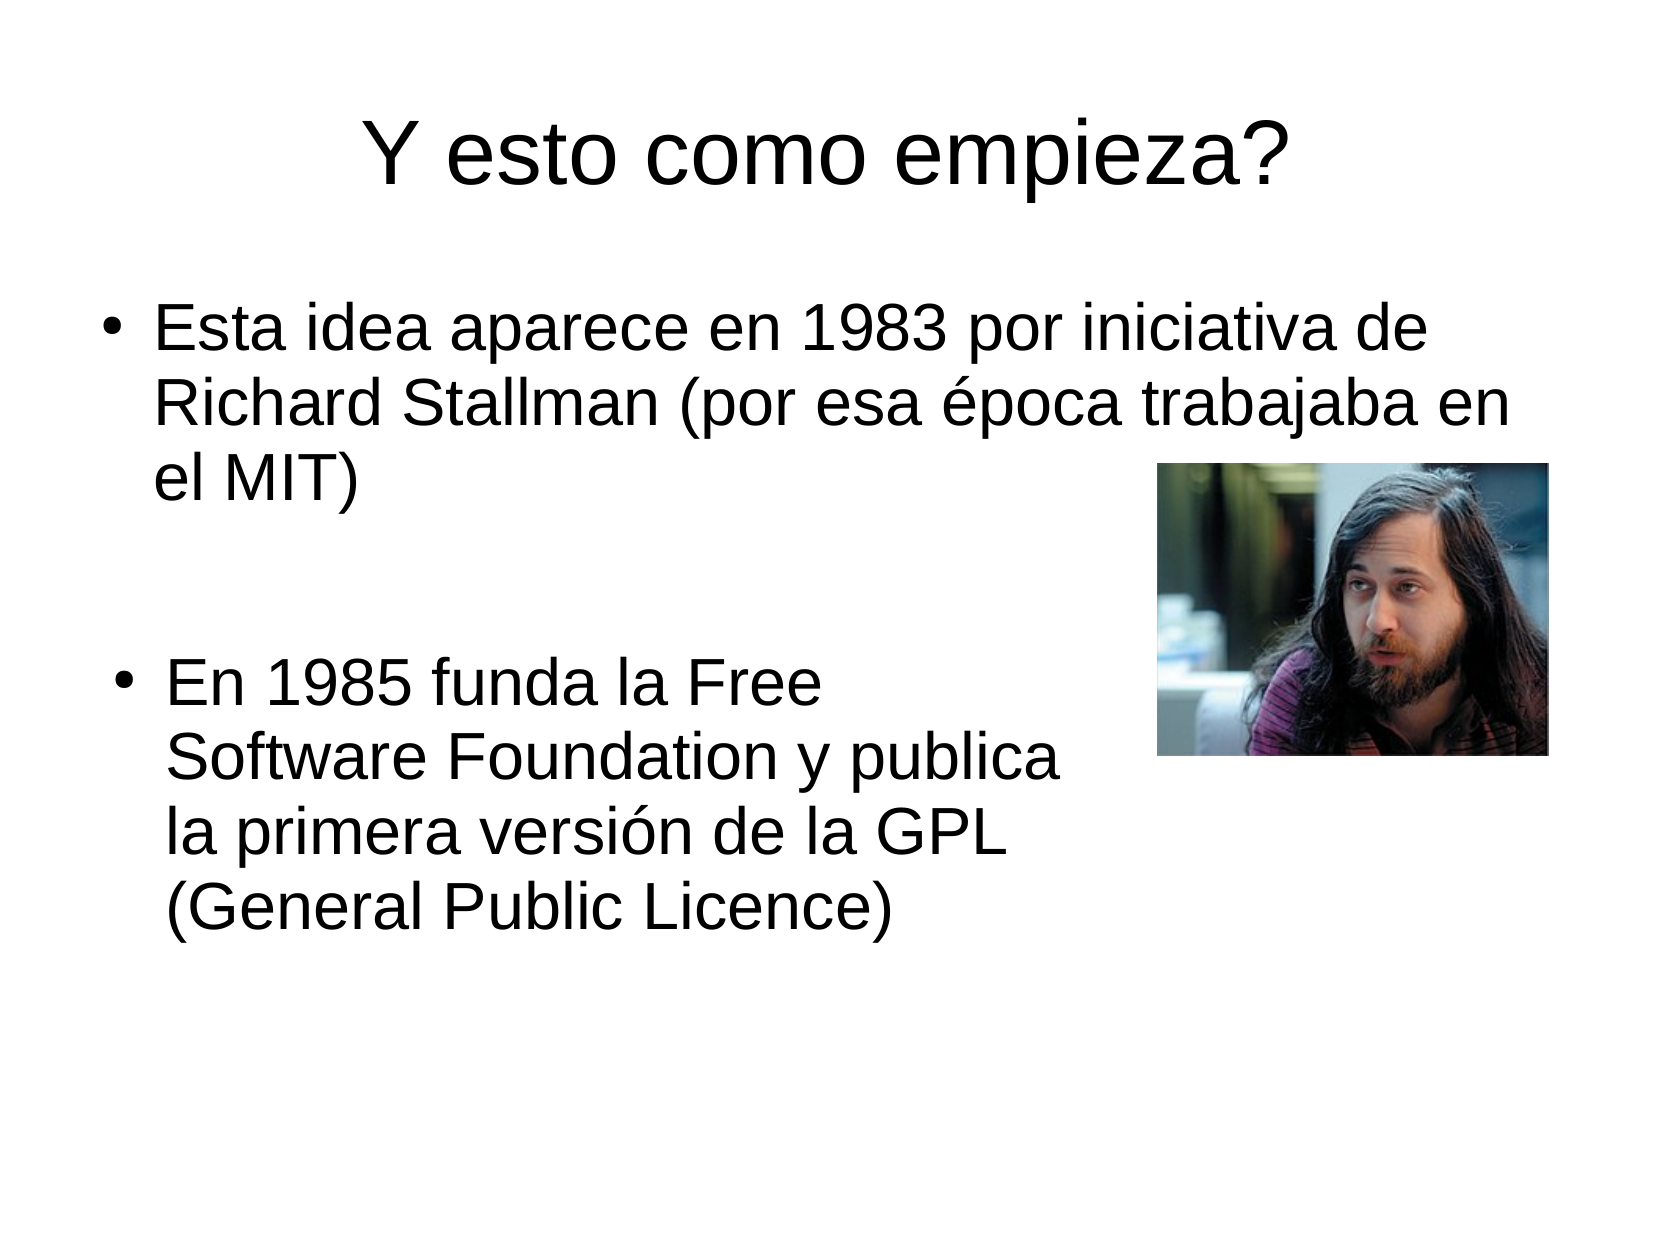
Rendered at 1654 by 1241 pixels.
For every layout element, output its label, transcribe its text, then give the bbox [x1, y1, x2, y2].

picture [1157, 463, 1549, 756]
list En 1985 funda la Free Software Foundation y publica la primera versión de la GPL (General Public Licence) [94, 644, 1087, 1170]
list Esta idea aparece en 1983 por iniciativa de Richard Stallman (por esa época trabajaba en el MIT) [82, 290, 1571, 556]
title Y esto como empieza? [82, 49, 1571, 257]
